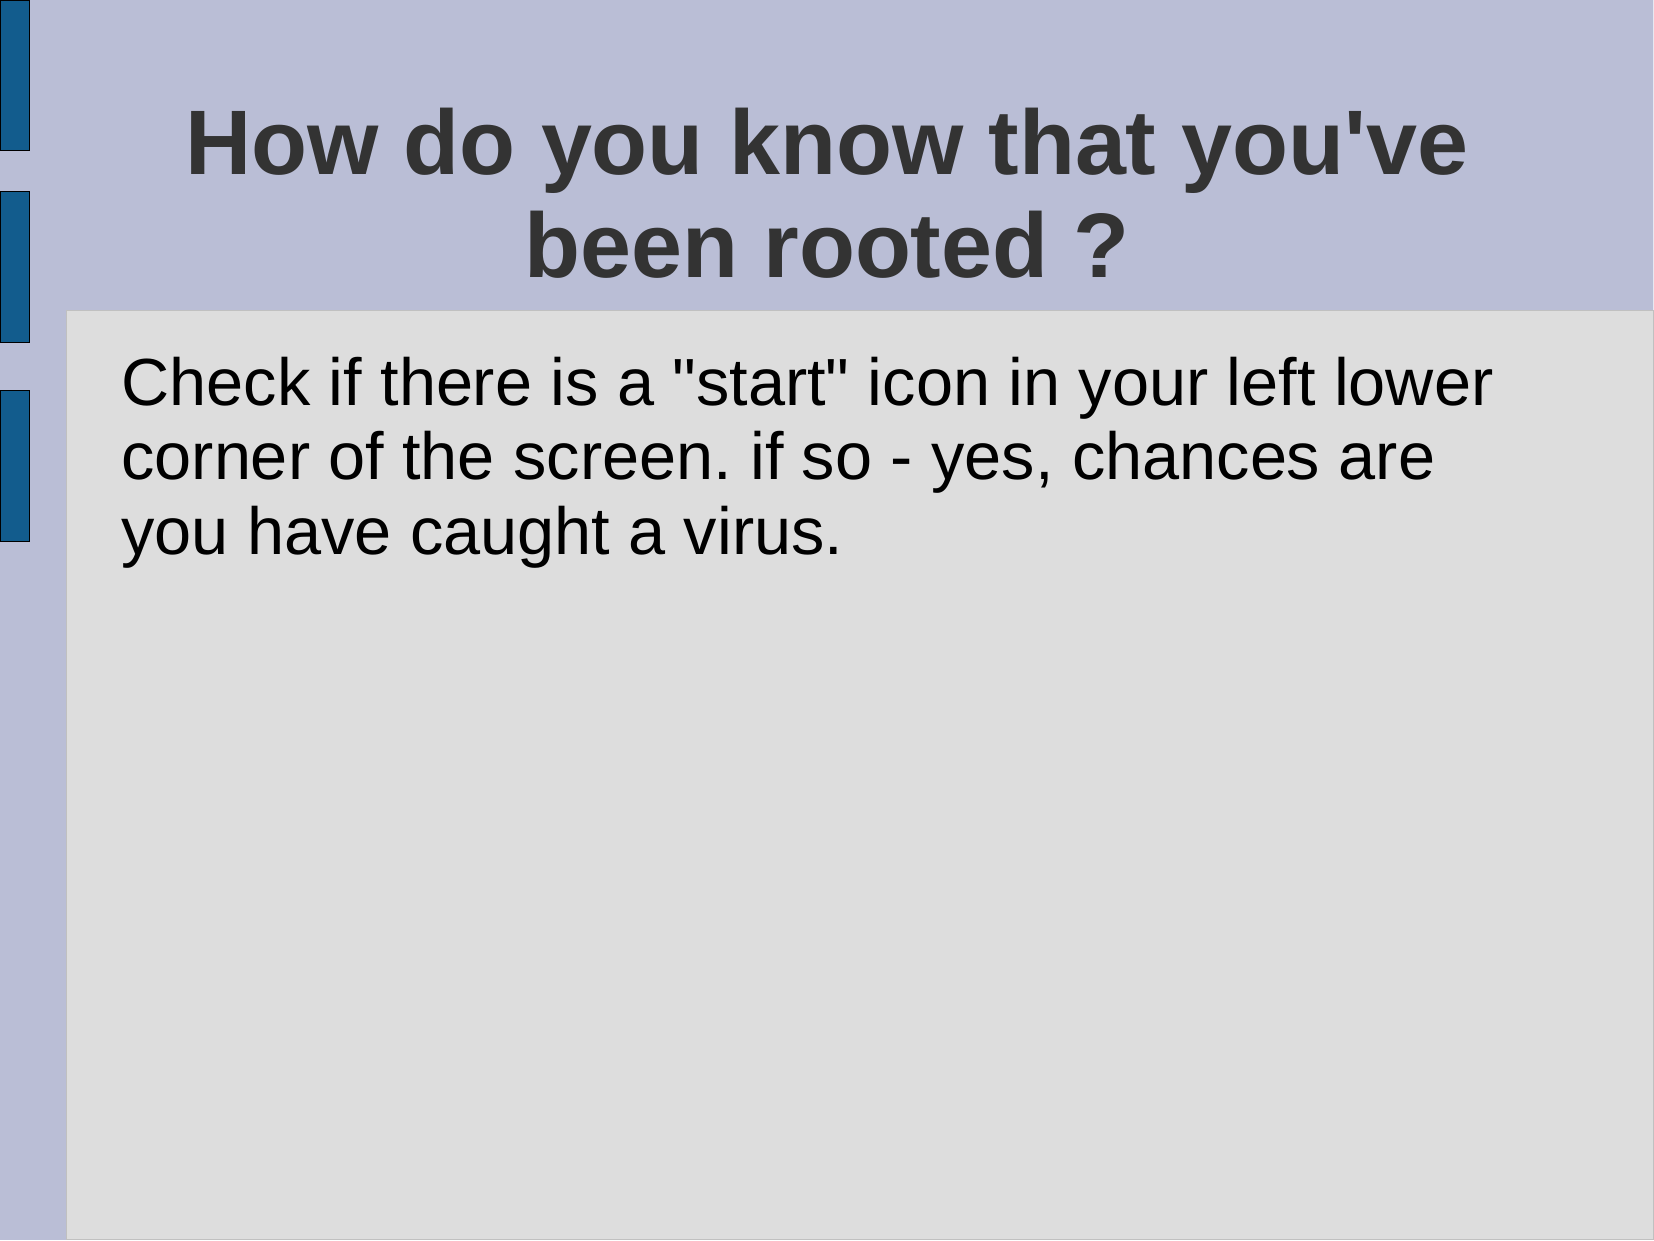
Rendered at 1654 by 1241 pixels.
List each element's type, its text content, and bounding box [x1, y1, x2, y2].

list Check if there is a "start" icon in your left lower corner of the screen. if so - yes, chances are you have caught a virus. [121, 344, 1534, 1127]
title How do you know that you've been rooted ? [121, 64, 1534, 326]
